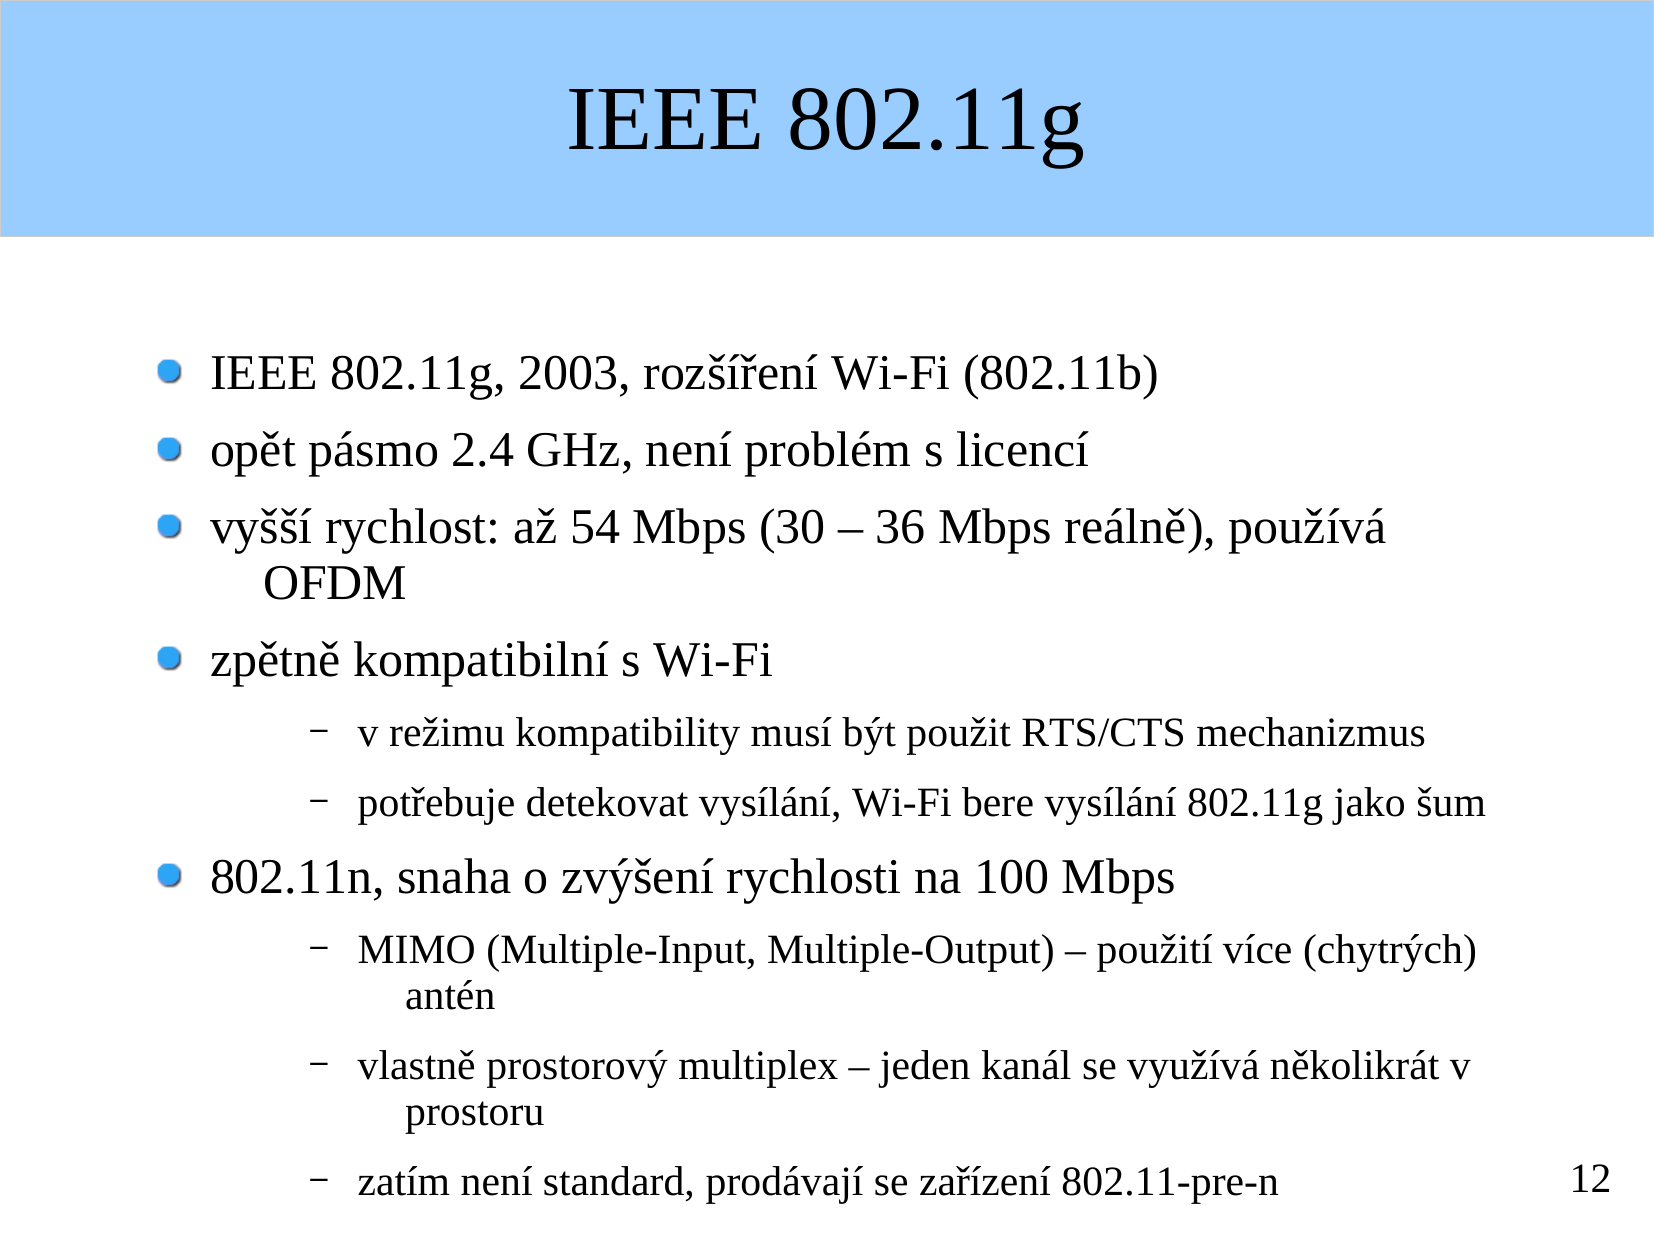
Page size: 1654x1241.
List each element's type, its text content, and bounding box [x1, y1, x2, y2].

title IEEE 802.11g [0, 0, 1654, 237]
list IEEE 802.11g, 2003, rozšíření Wi-Fi (802.11b) opět pásmo 2.4 GHz, není problém s licencí vyšší rychlost: až 54 Mbps (30 – 36 Mbps reálně), používá OFDM zpětně kompatibilní s Wi-Fi v režimu kompatibility musí být použit RTS/CTS mechanizmus potřebuje detekovat vysílání, Wi-Fi bere vysílání 802.11g jako šum 802.11n, snaha o zvýšení rychlosti na 100 Mbps MIMO (Multiple-Input, Multiple-Output) – použití více (chytrých) antén vlastně prostorový multiplex – jeden kanál se využívá několikrát v prostoru zatím není standard, prodávají se zařízení 802.11-pre-n [121, 344, 1534, 1127]
